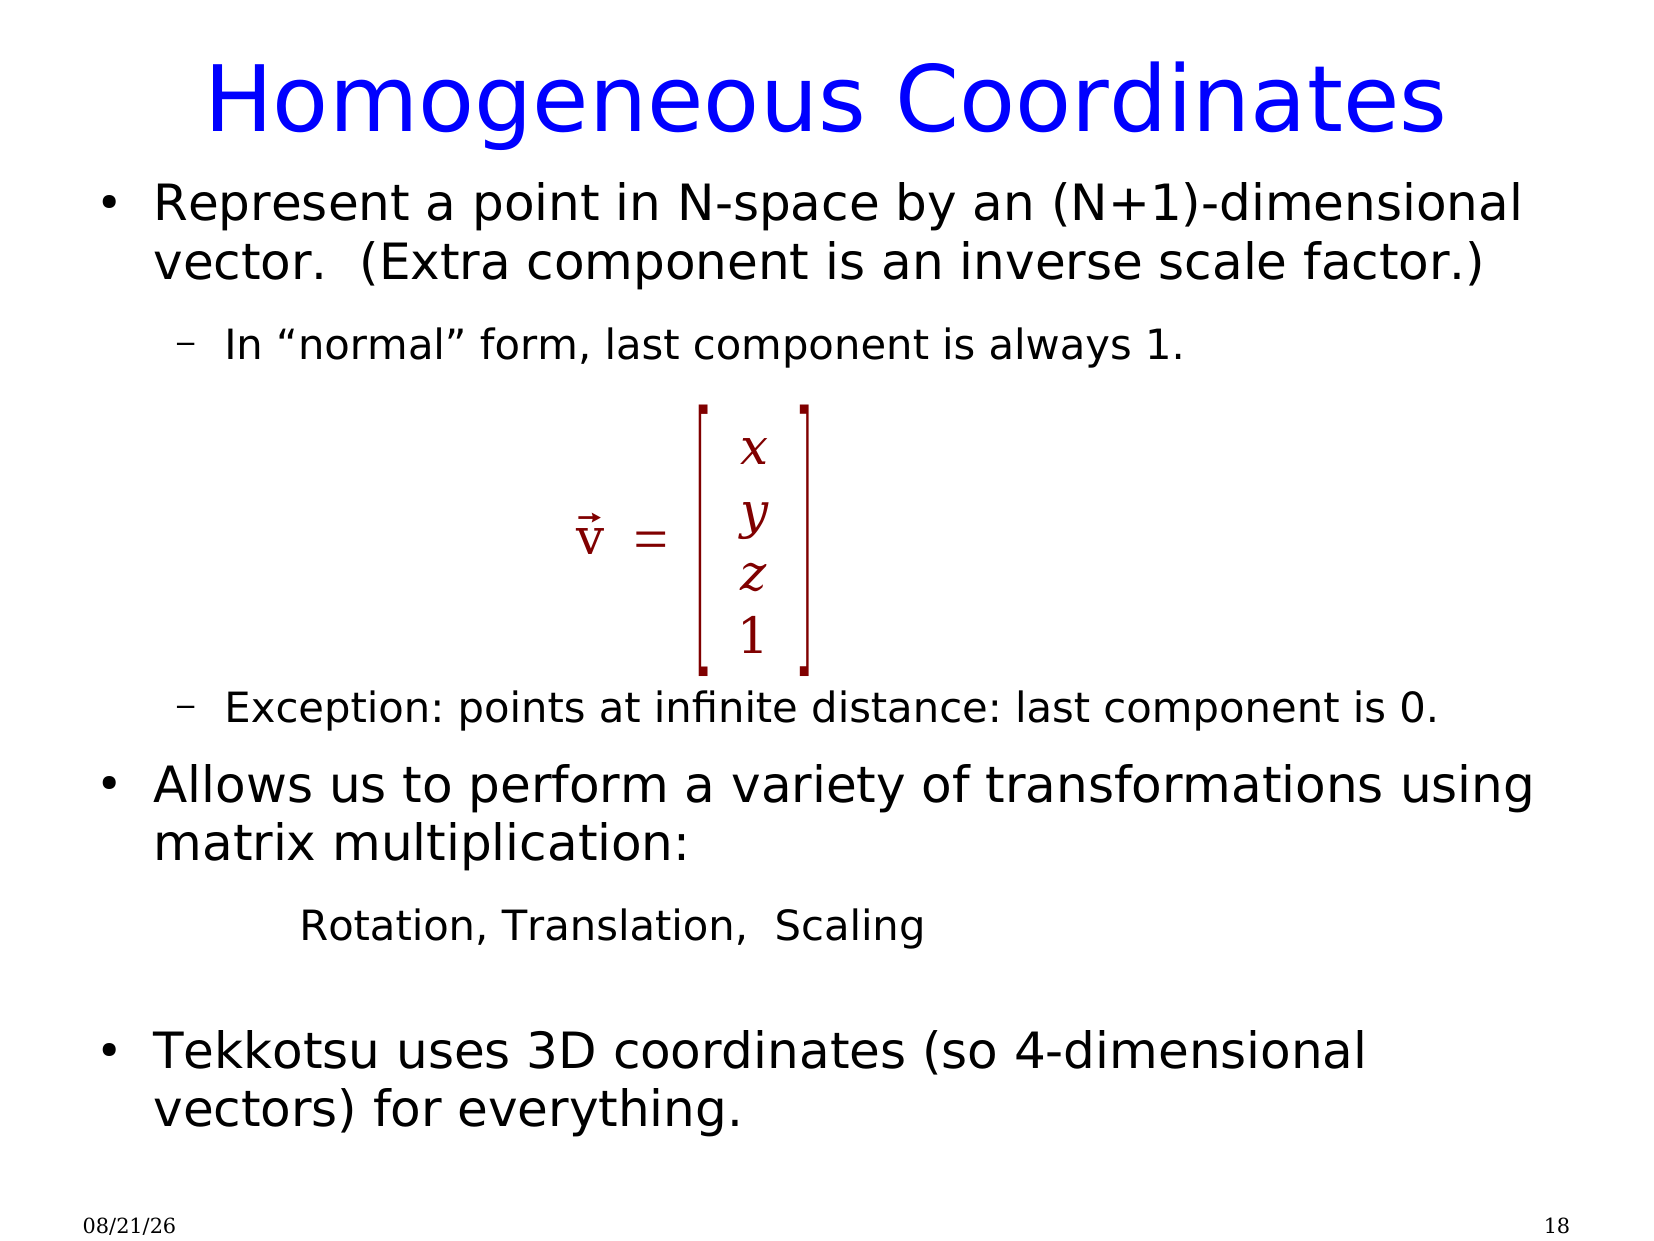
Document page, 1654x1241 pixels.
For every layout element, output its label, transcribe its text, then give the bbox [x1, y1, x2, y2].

chart [566, 401, 819, 677]
list Represent a point in N-space by an (N+1)-dimensional vector. (Extra component is an inverse scale factor.) In “normal” form, last component is always 1. Exception: points at infinite distance: last component is 0. Allows us to perform a variety of transformations using matrix multiplication: Rotation, Translation, Scaling Tekkotsu uses 3D coordinates (so 4-dimensional vectors) for everything. [82, 174, 1571, 1172]
title Homogeneous Coordinates [82, 46, 1571, 174]
